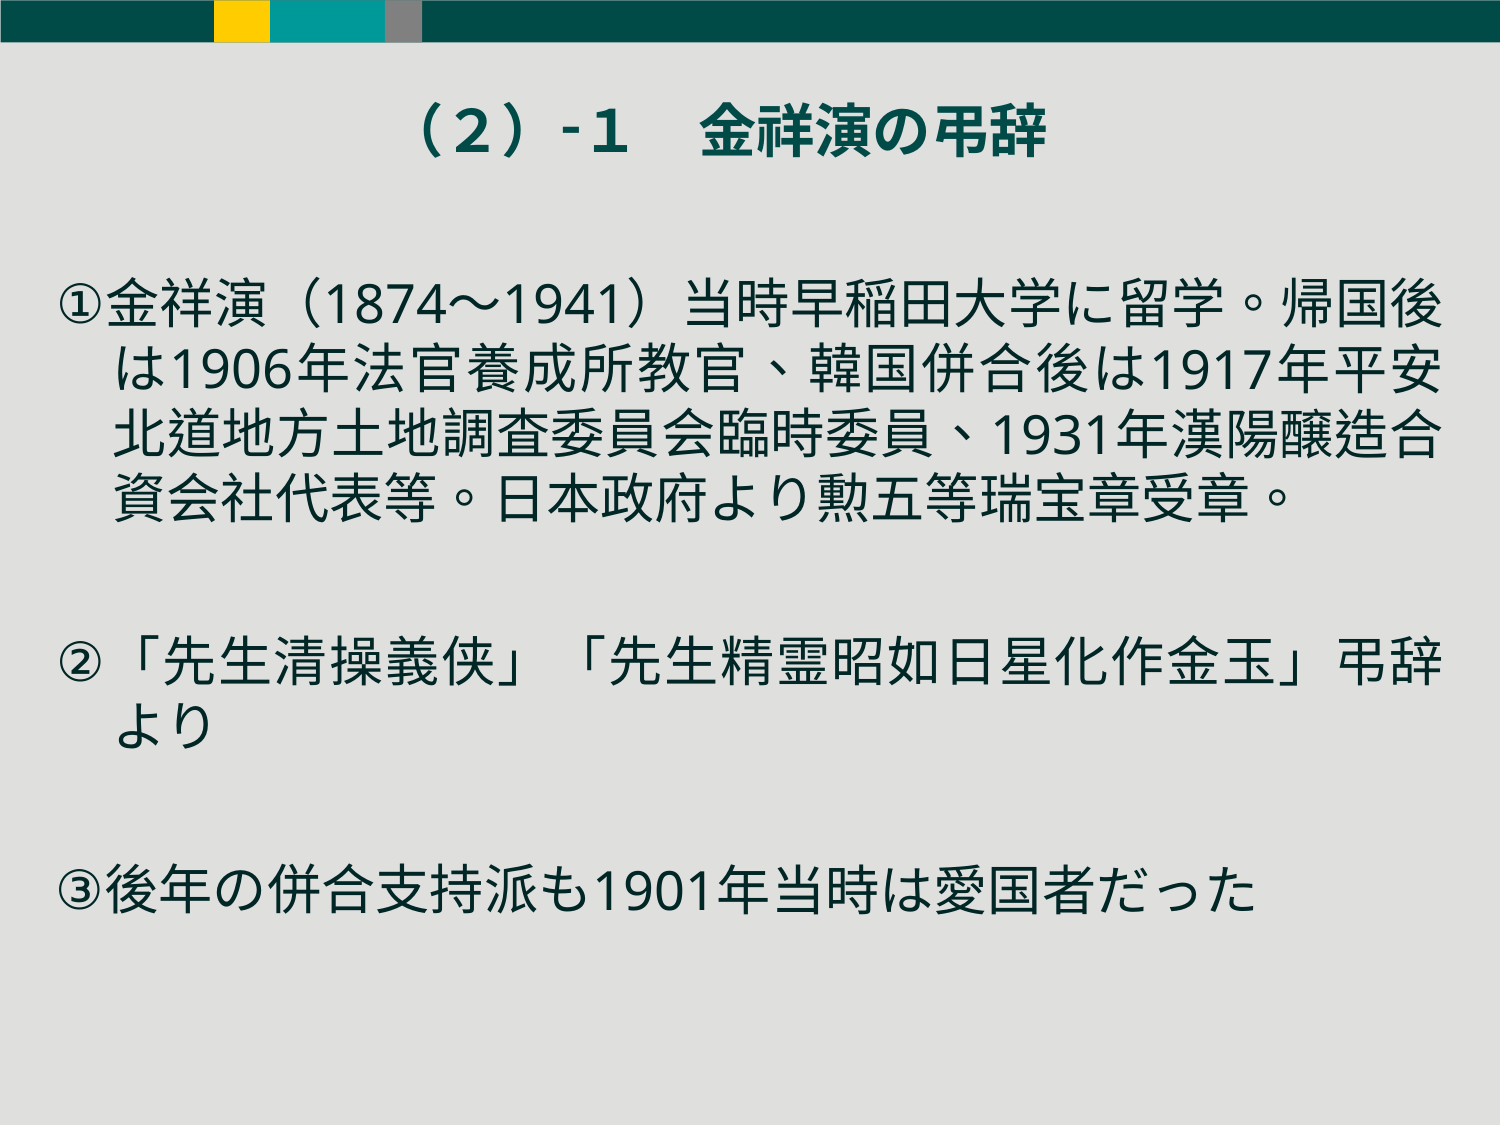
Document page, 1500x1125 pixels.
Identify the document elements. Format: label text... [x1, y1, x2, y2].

title （２）-１ 金祥演の弔辞 [75, 78, 1425, 233]
list ①金祥演（1874～1941）当時早稲田大学に留学。帰国後は1906年法官養成所教官、韓国併合後は1917年平安北道地方土地調査委員会臨時委員、1931年漢陽醸造合資会社代表等。日本政府より勲五等瑞宝章受章。 ②「先生清操義侠」「先生精霊昭如日星化作金玉」弔辞より ③後年の併合支持派も1901年当時は愛国者だった [40, 262, 1459, 1028]
